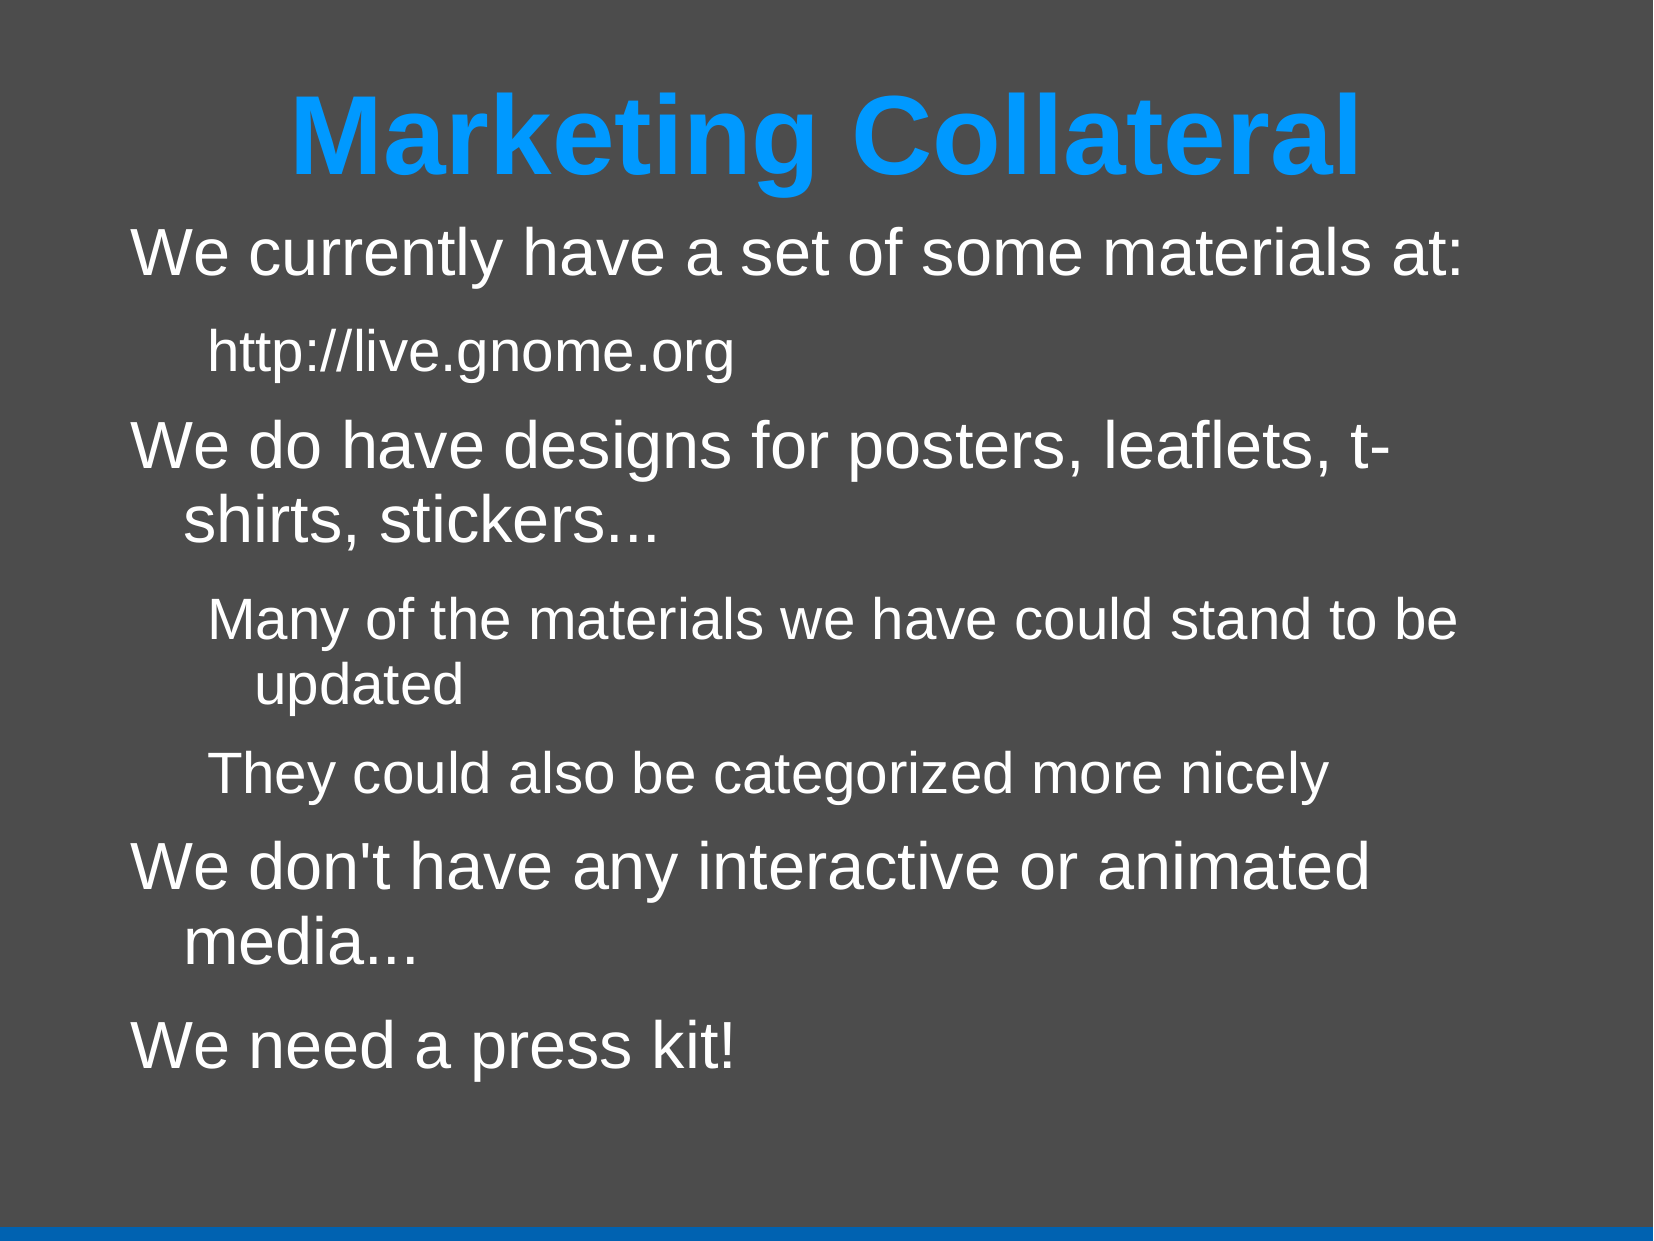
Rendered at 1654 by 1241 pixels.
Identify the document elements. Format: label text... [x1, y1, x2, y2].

list We currently have a set of some materials at: http://live.gnome.org We do have designs for posters, leaflets, t-shirts, stickers... Many of the materials we have could stand to be updated They could also be categorized more nicely We don't have any interactive or animated media... We need a press kit! [112, 214, 1525, 1163]
title Marketing Collateral [121, 32, 1533, 240]
